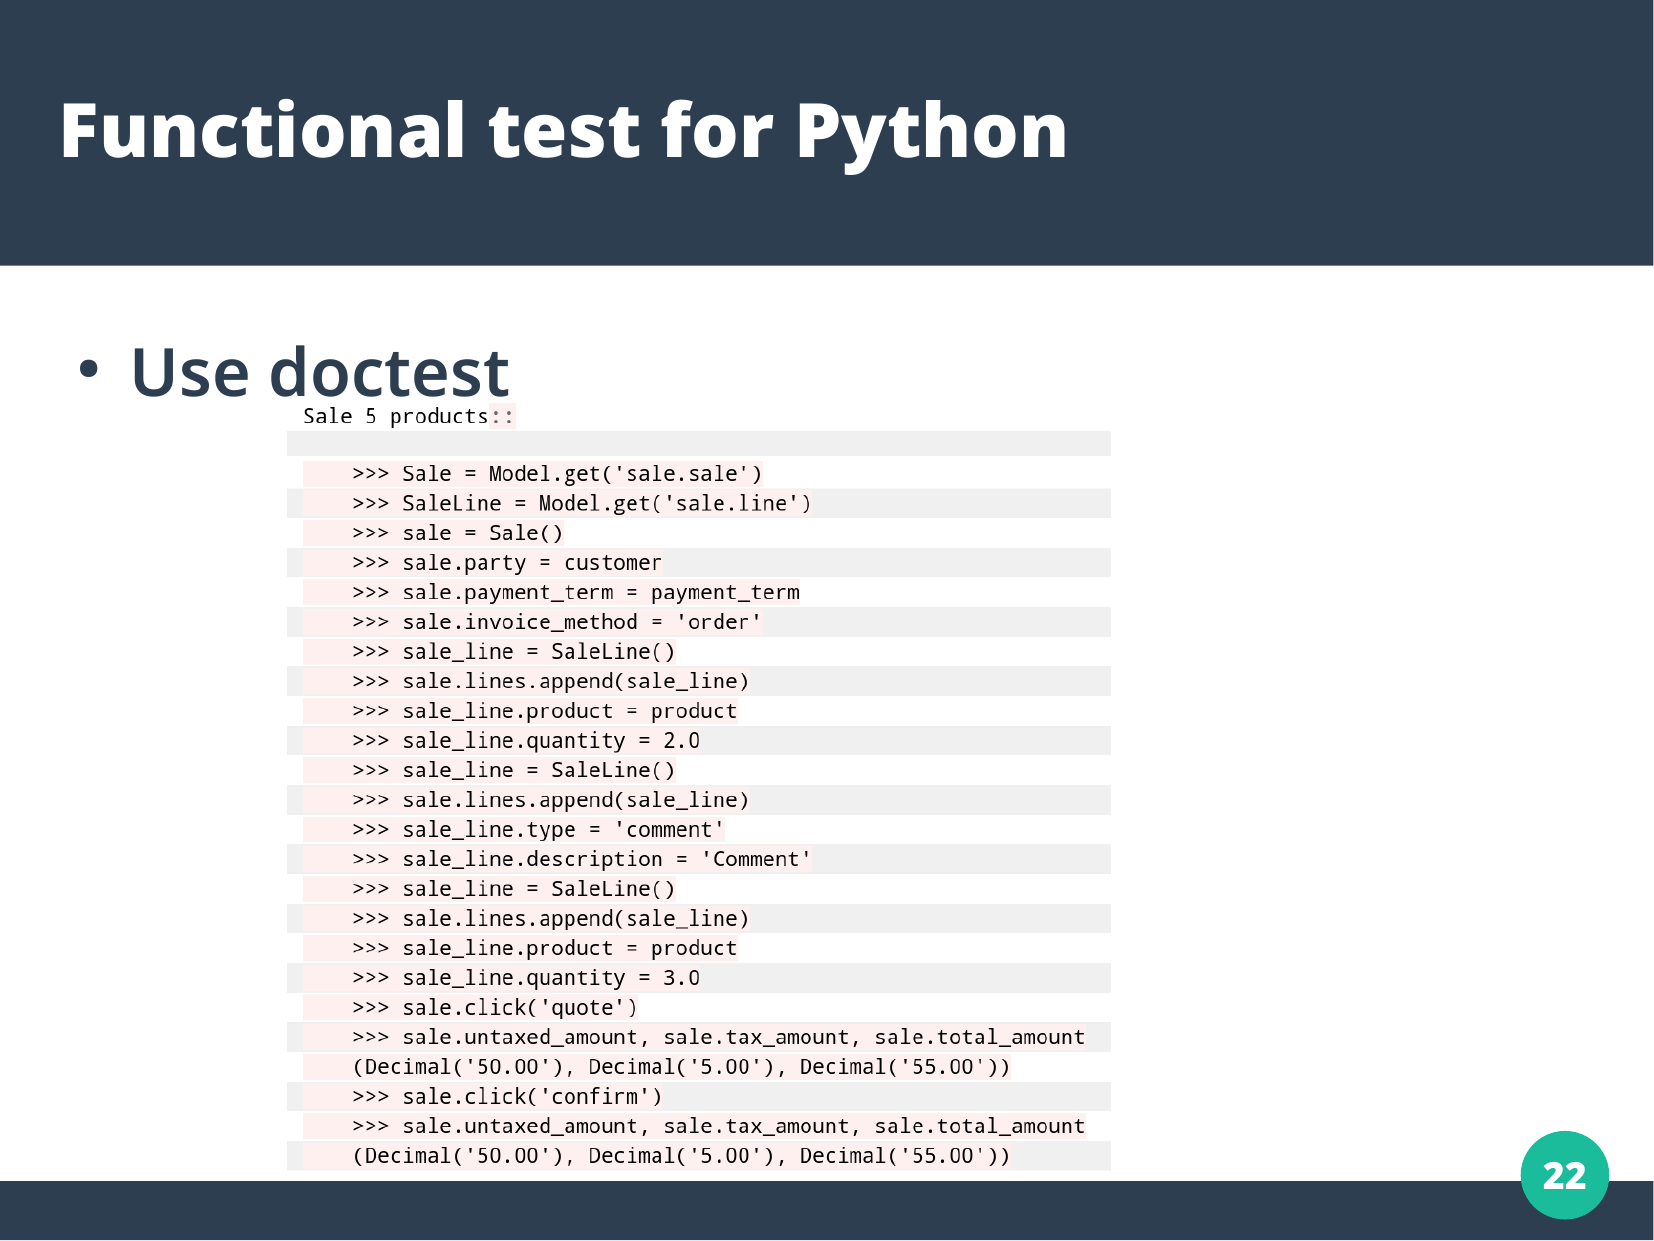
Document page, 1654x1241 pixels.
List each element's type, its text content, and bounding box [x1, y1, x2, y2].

picture [287, 401, 1111, 1171]
title Functional test for Python [59, 49, 1595, 207]
list Use doctest [59, 324, 1595, 1152]
